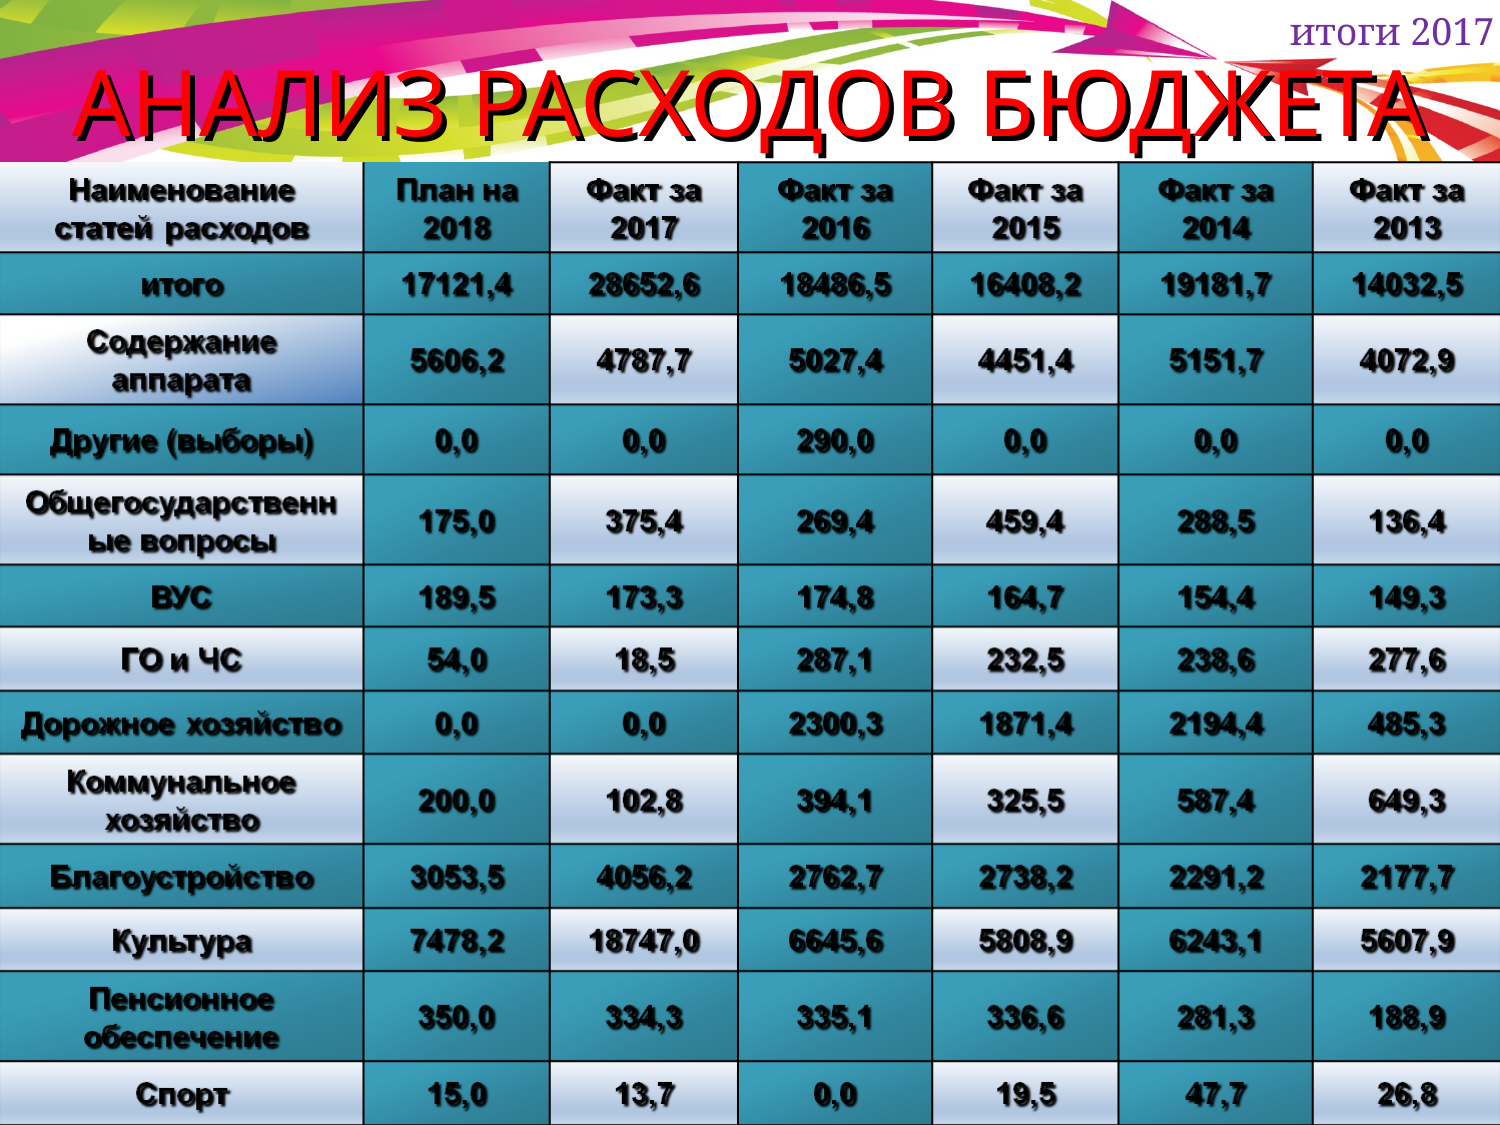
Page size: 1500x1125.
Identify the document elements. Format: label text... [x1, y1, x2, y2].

title АНАЛИЗ РАСХОДОВ БЮДЖЕТА [0, 37, 1500, 147]
text_box итоги 2017 [1274, 0, 1495, 61]
picture [0, 147, 1500, 1125]
